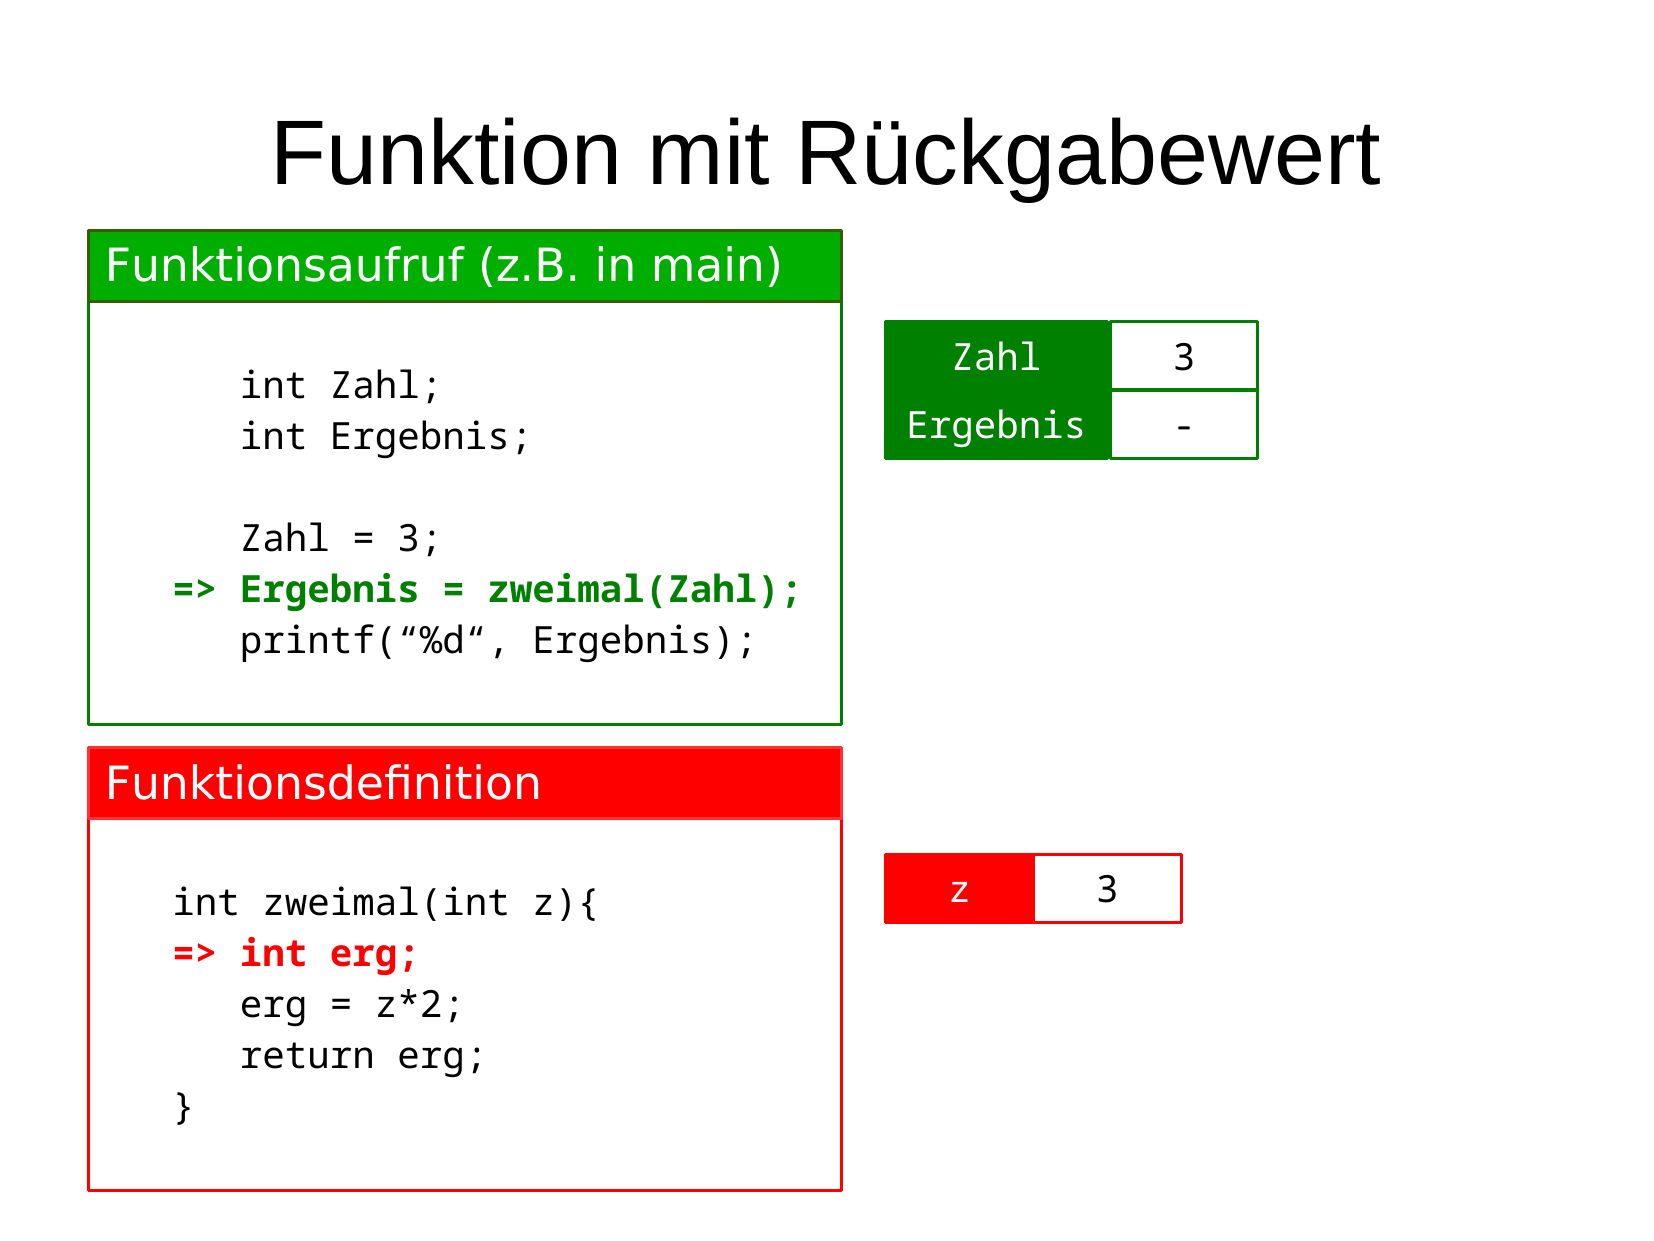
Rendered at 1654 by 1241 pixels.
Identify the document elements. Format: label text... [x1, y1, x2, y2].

text_box z [885, 854, 1032, 916]
text_box int Zahl; int Ergebnis; Zahl = 3; => Ergebnis = zweimal(Zahl); printf(“%d“, Ergebnis); [88, 303, 842, 665]
text_box - [1110, 389, 1258, 452]
text_box Funktionsdefinition [88, 747, 842, 819]
text_box int zweimal(int z){ => int erg; erg = z*2; return erg; } [88, 820, 842, 1139]
text_box Funktionsaufruf (z.B. in main) [88, 257, 842, 302]
text_box 3 [1110, 321, 1258, 384]
title Funktion mit Rückgabewert [82, 49, 1571, 257]
text_box Ergebnis [885, 389, 1108, 452]
text_box Zahl [885, 321, 1108, 384]
text_box 3 [1033, 854, 1182, 916]
